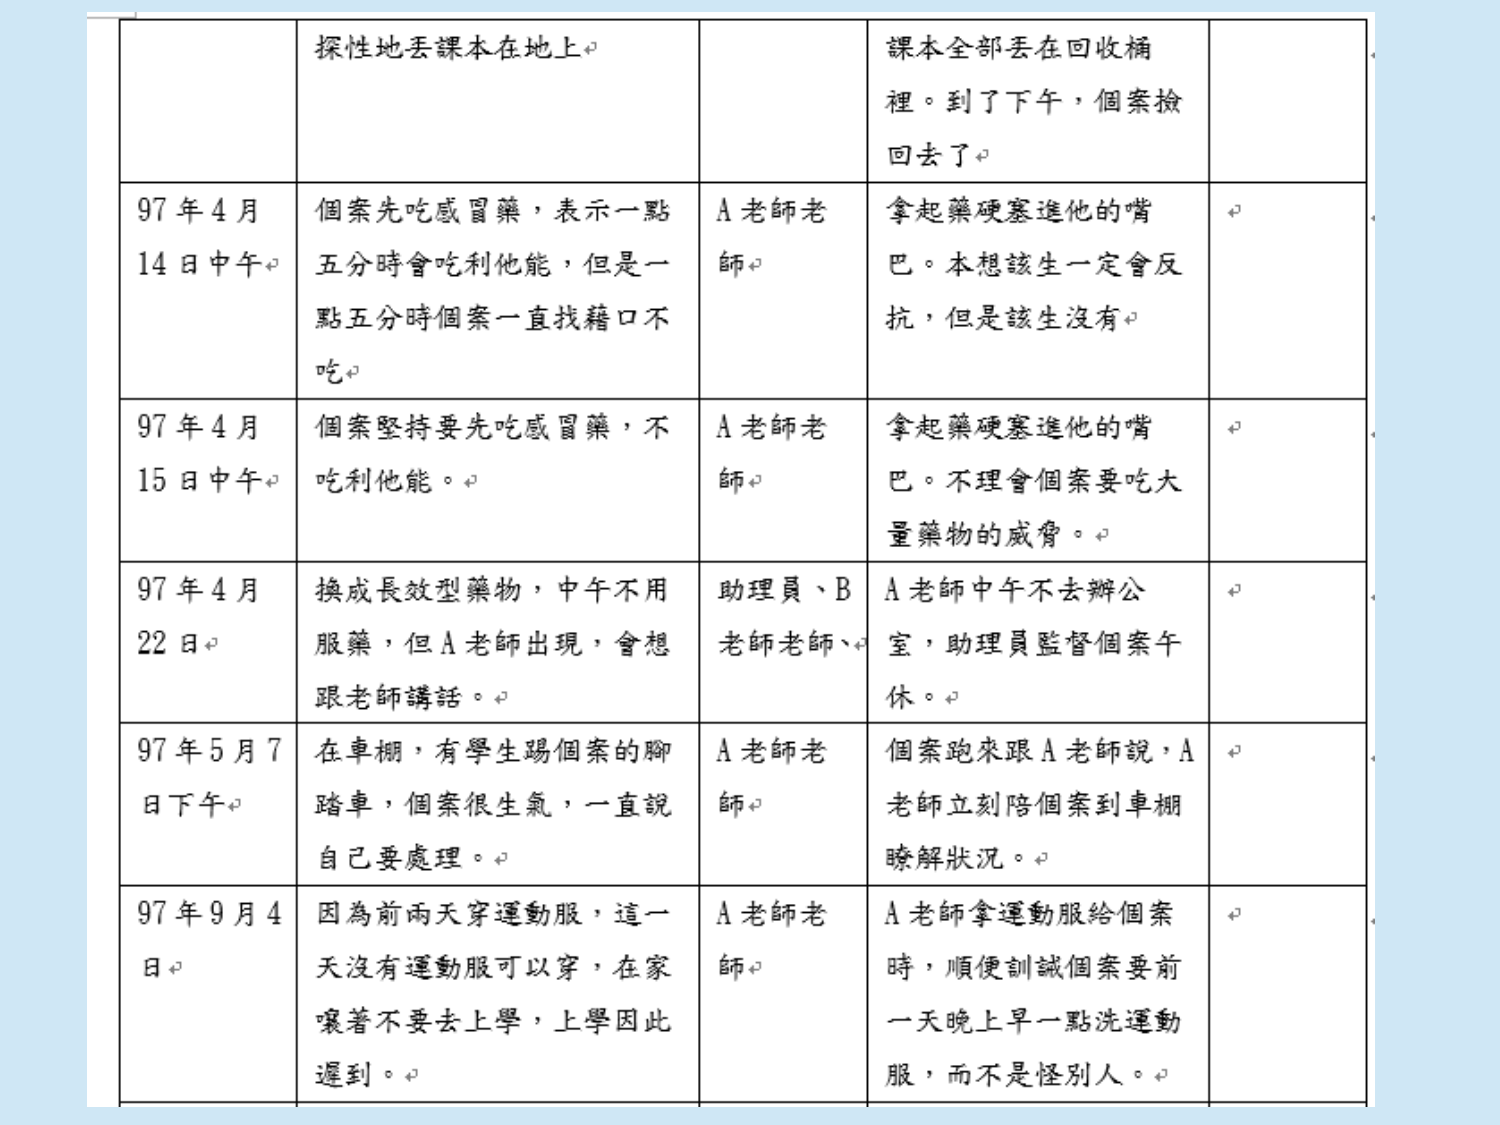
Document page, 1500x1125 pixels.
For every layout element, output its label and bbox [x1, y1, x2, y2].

picture [87, 12, 1375, 1107]
